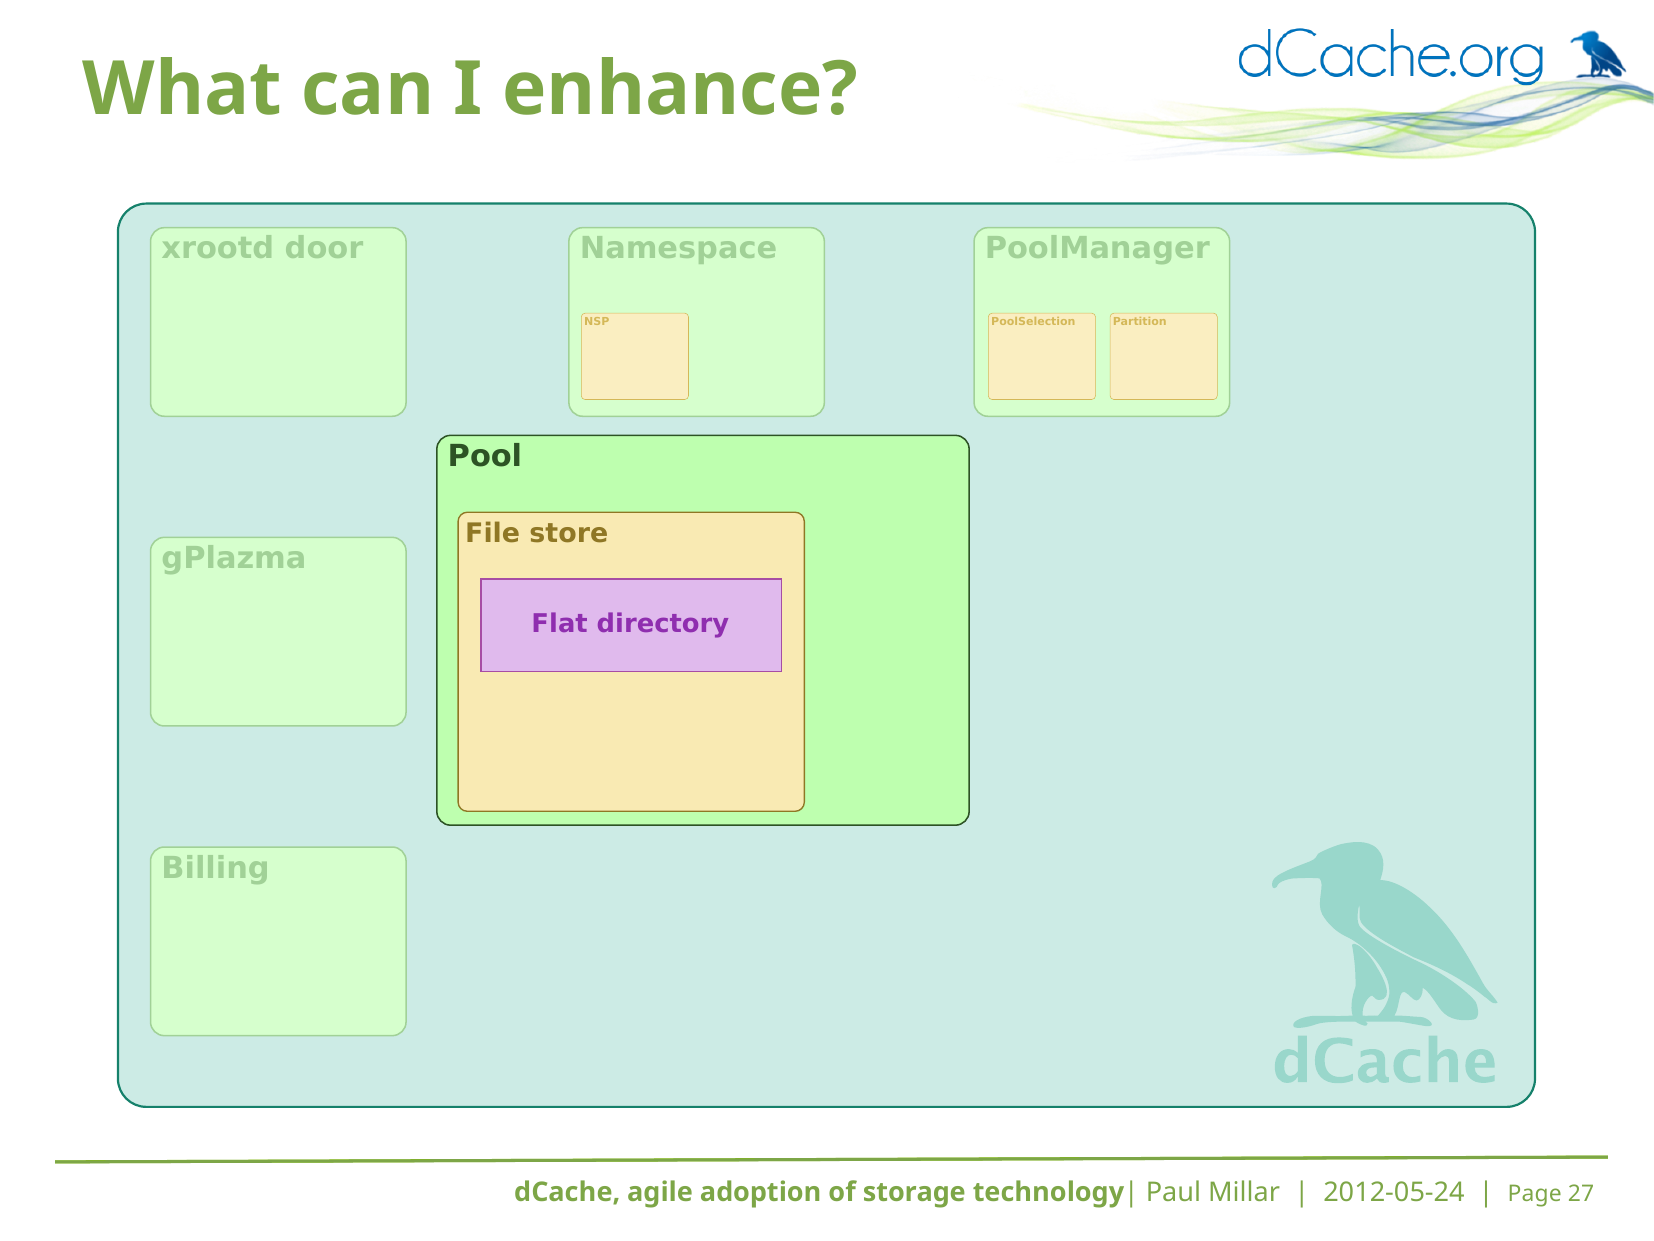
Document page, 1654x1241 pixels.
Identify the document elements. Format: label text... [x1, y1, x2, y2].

title What can I enhance? [82, 37, 1605, 134]
picture [115, 201, 1538, 1110]
picture [956, 16, 1654, 169]
